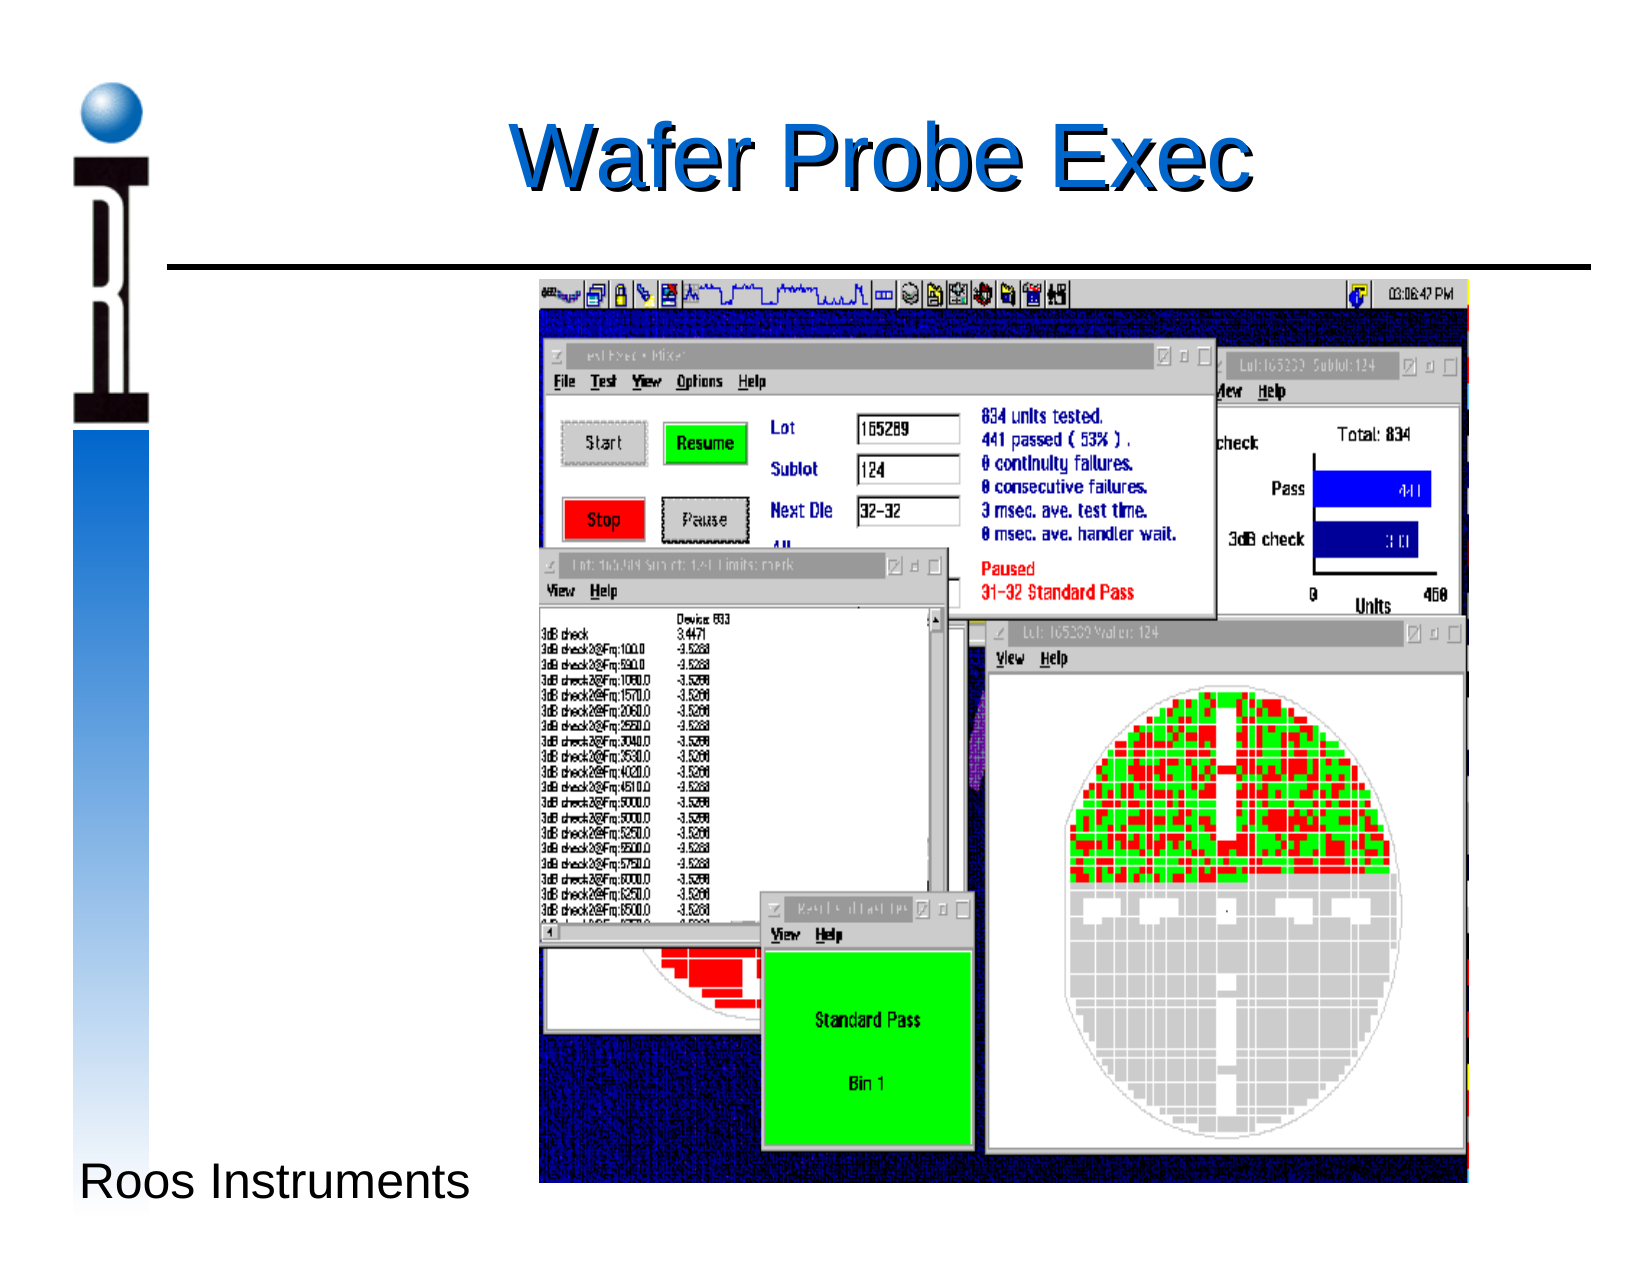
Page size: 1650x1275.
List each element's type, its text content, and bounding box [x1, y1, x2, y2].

picture [69, 78, 154, 430]
title Wafer Probe Exec [171, 59, 1591, 253]
picture [539, 279, 1469, 1183]
